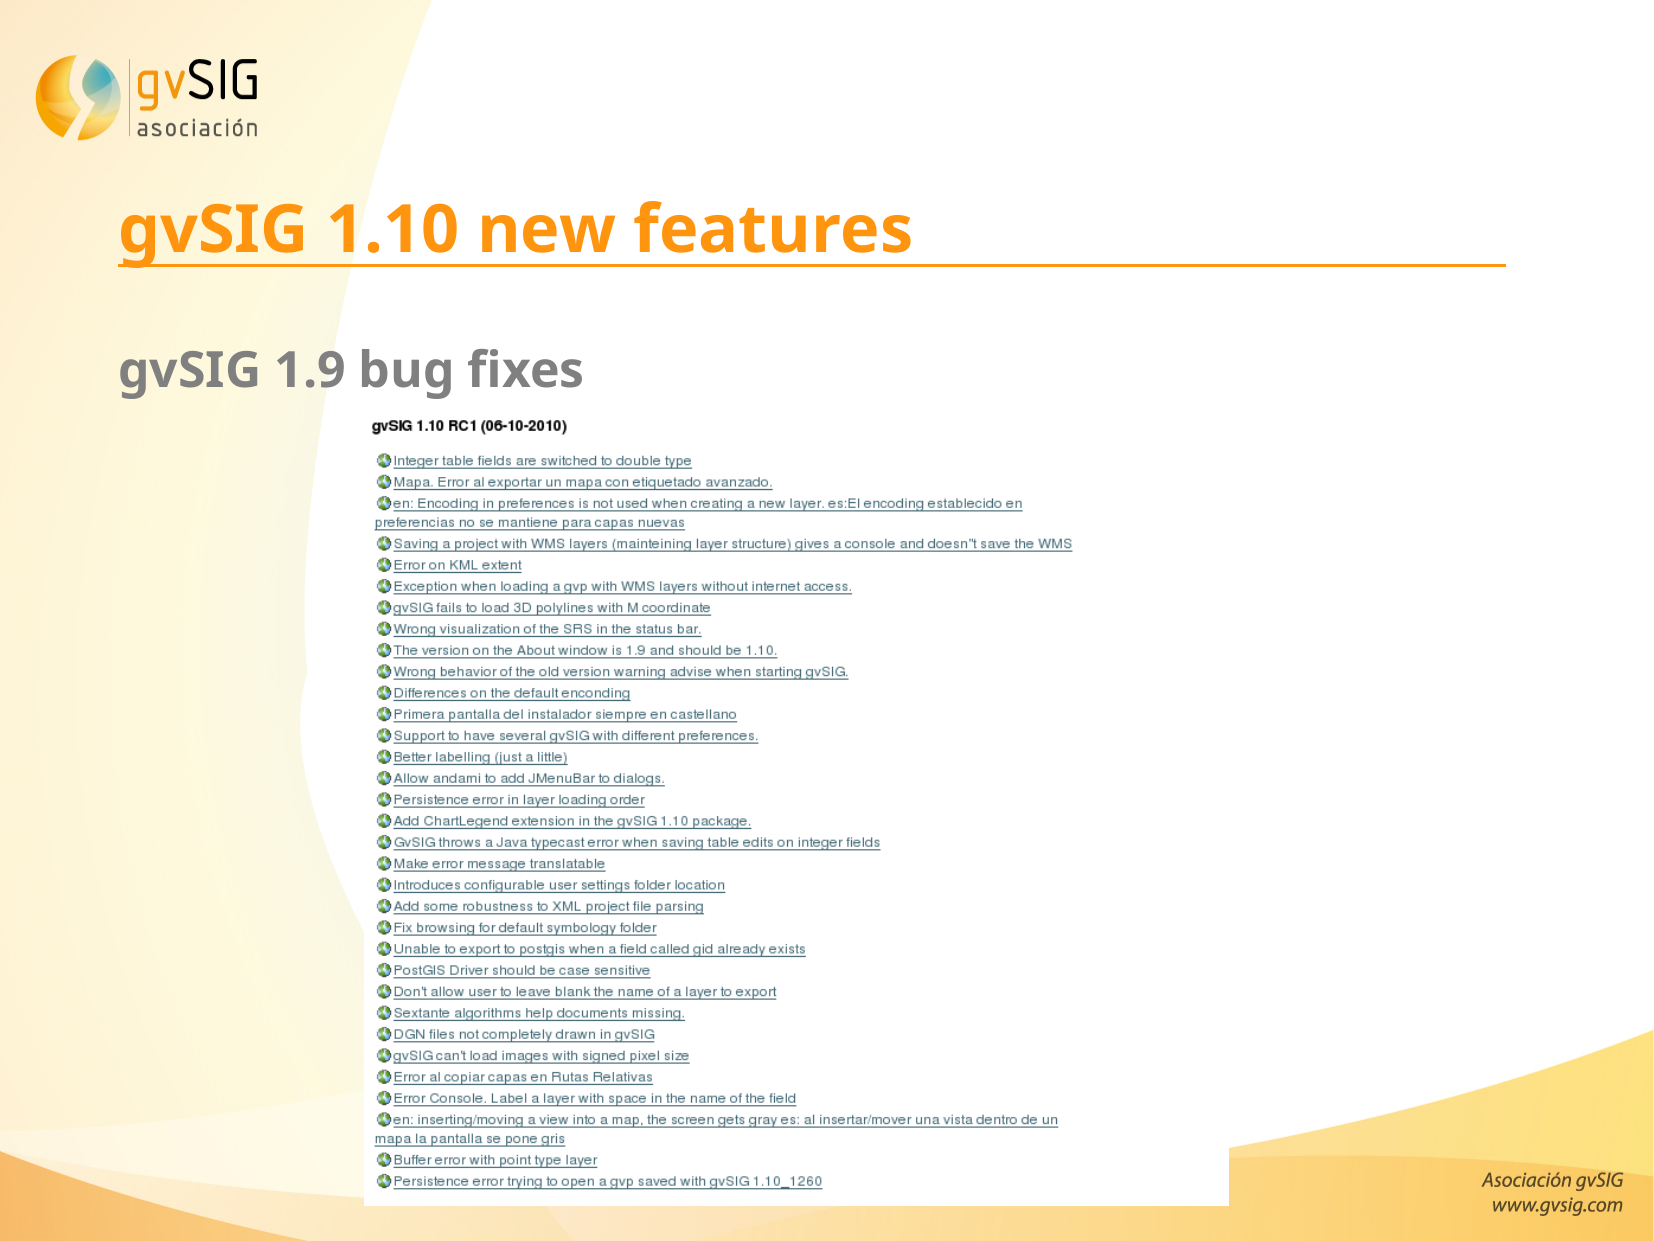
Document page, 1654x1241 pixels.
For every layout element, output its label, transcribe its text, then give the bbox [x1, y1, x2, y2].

picture [0, 0, 1654, 1241]
title gvSIG 1.9 bug fixes [118, 323, 884, 413]
title gvSIG 1.10 new features [118, 177, 1607, 276]
